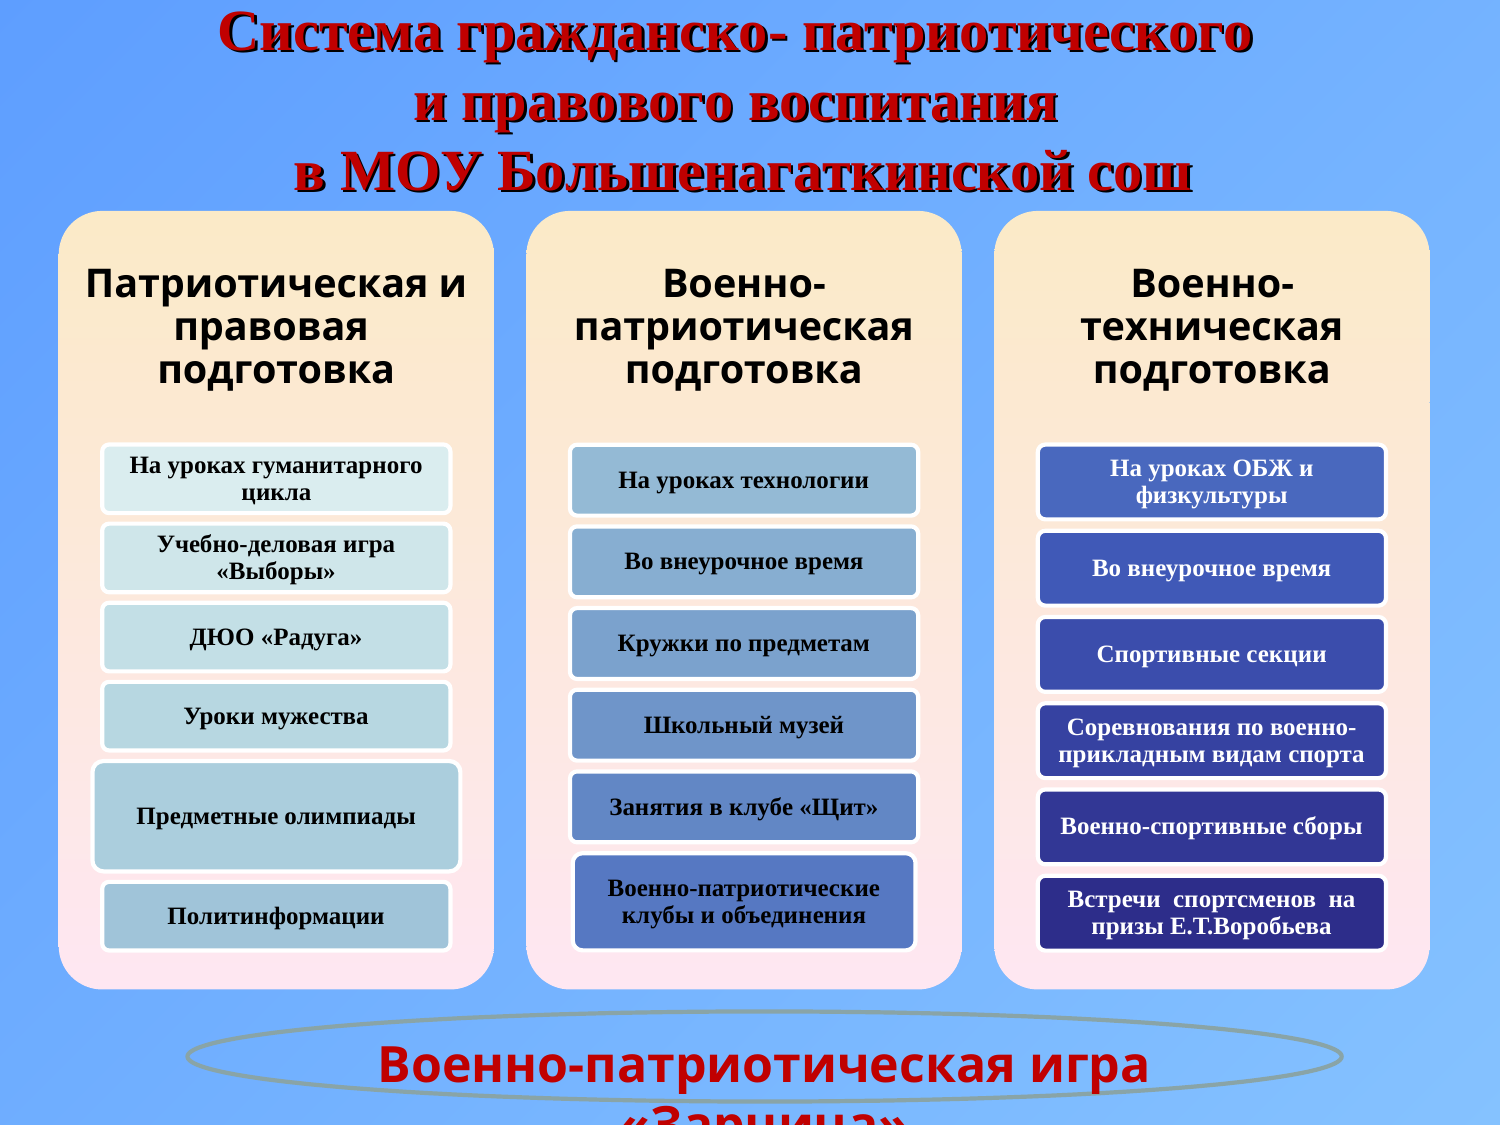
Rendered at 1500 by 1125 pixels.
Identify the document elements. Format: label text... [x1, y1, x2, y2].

text_box Встречи спортсменов на призы Е.Т.Воробьева [1037, 875, 1387, 951]
text_box Во внеурочное время [1037, 530, 1387, 606]
text_box Предметные олимпиады [92, 761, 461, 872]
text_box Во внеурочное время [570, 526, 919, 598]
text_box Военно-патриотические клубы и объединения [572, 853, 916, 951]
text_box Военно-спортивные сборы [1037, 789, 1387, 865]
text_box Соревнования по военно-прикладным видам спорта [1037, 703, 1387, 779]
text_box На уроках технологии [570, 444, 919, 516]
text_box Патриотическая и правовая подготовка [58, 210, 494, 990]
text_box Кружки по предметам [570, 608, 919, 679]
text_box Школьный музей [570, 689, 919, 761]
text_box Военно-техническая подготовка [994, 210, 1430, 990]
text_box На уроках гуманитарного цикла [102, 444, 451, 514]
text_box Политинформации [102, 881, 451, 951]
text_box Военно-патриотическая игра «Зарница» [187, 1011, 1342, 1102]
text_box Спортивные секции [1037, 617, 1387, 692]
text_box Военно-патриотическая подготовка [526, 218, 962, 990]
text_box Уроки мужества [102, 681, 451, 751]
text_box Занятия в клубе «Щит» [570, 771, 919, 843]
text_box ДЮО «Радуга» [102, 602, 451, 672]
title Система гражданско- патриотического и правового воспитания в МОУ Большенагаткинской сош [105, 0, 1381, 218]
text_box На уроках ОБЖ и физкультуры [1037, 444, 1387, 520]
text_box Учебно-деловая игра «Выборы» [102, 523, 451, 593]
